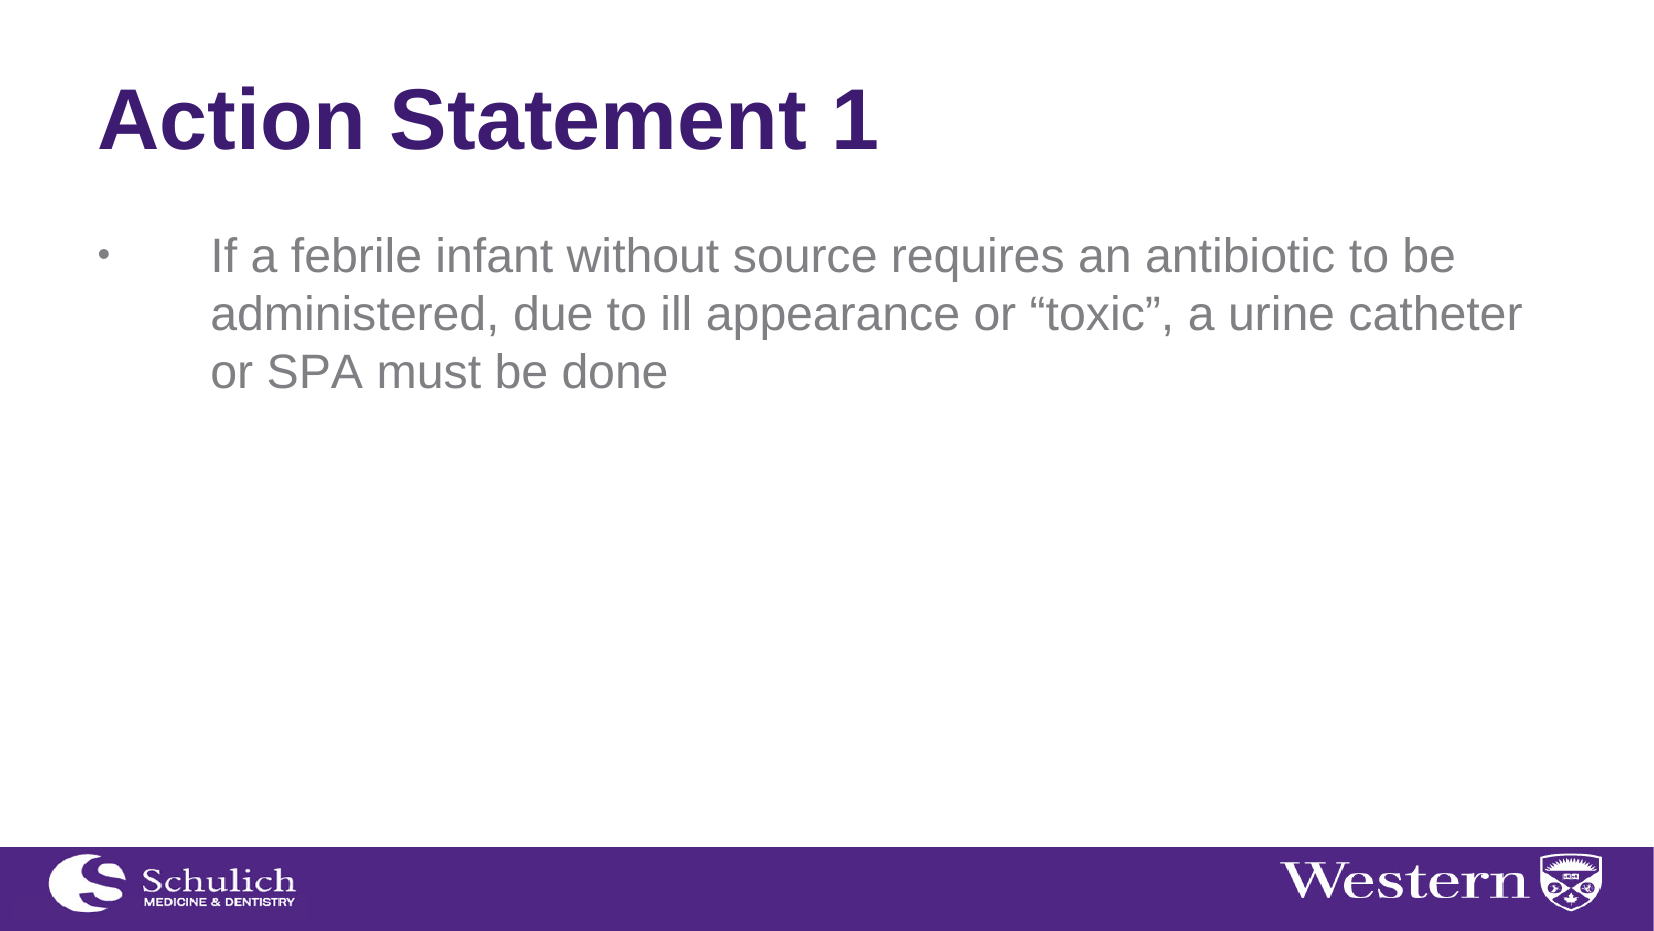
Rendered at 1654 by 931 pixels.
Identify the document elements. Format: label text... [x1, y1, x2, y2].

title Action Statement 1 [82, 37, 1571, 193]
picture [0, 0, 1654, 931]
list If a febrile infant without source requires an antibiotic to be administered, due to ill appearance or “toxic”, a urine catheter or SPA must be done [82, 217, 1571, 831]
